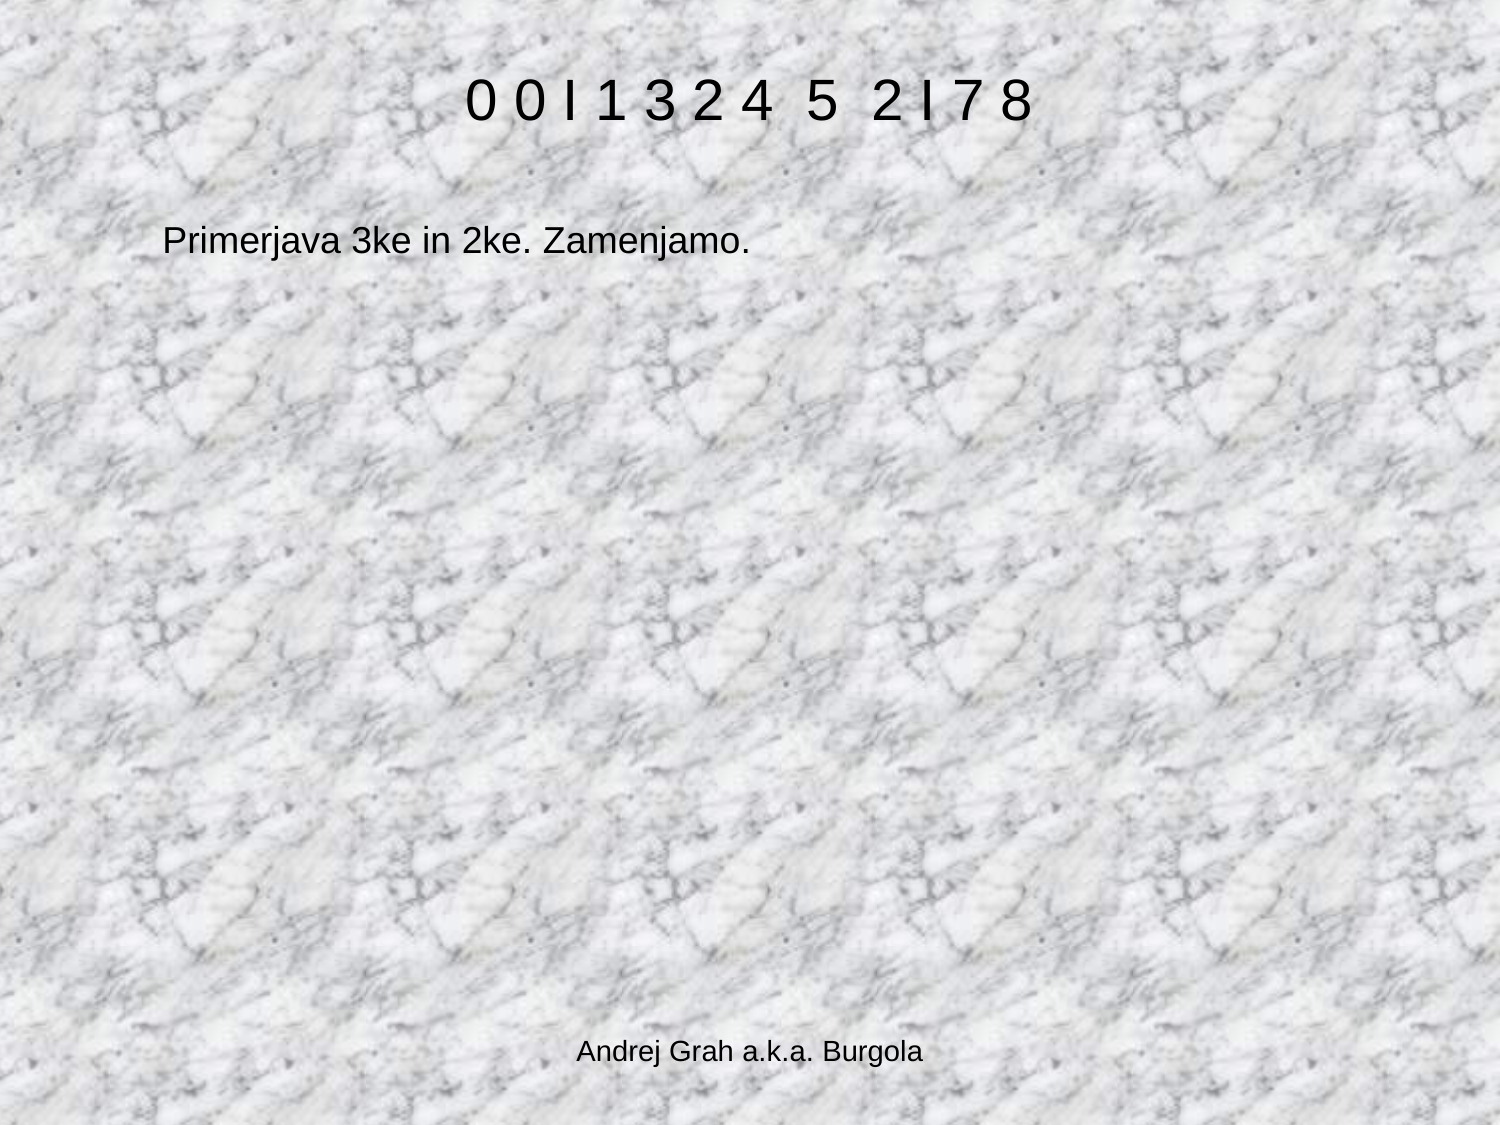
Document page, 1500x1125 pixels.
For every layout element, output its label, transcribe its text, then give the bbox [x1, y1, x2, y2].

text_box Primerjava 3ke in 2ke. Zamenjamo. [147, 207, 1341, 269]
picture [0, 0, 1500, 1125]
text_box 0 0 I 1 3 2 4 5 2 I 7 8 [265, 54, 1235, 141]
text_box Andrej Grah a.k.a. Burgola [512, 1024, 988, 1103]
